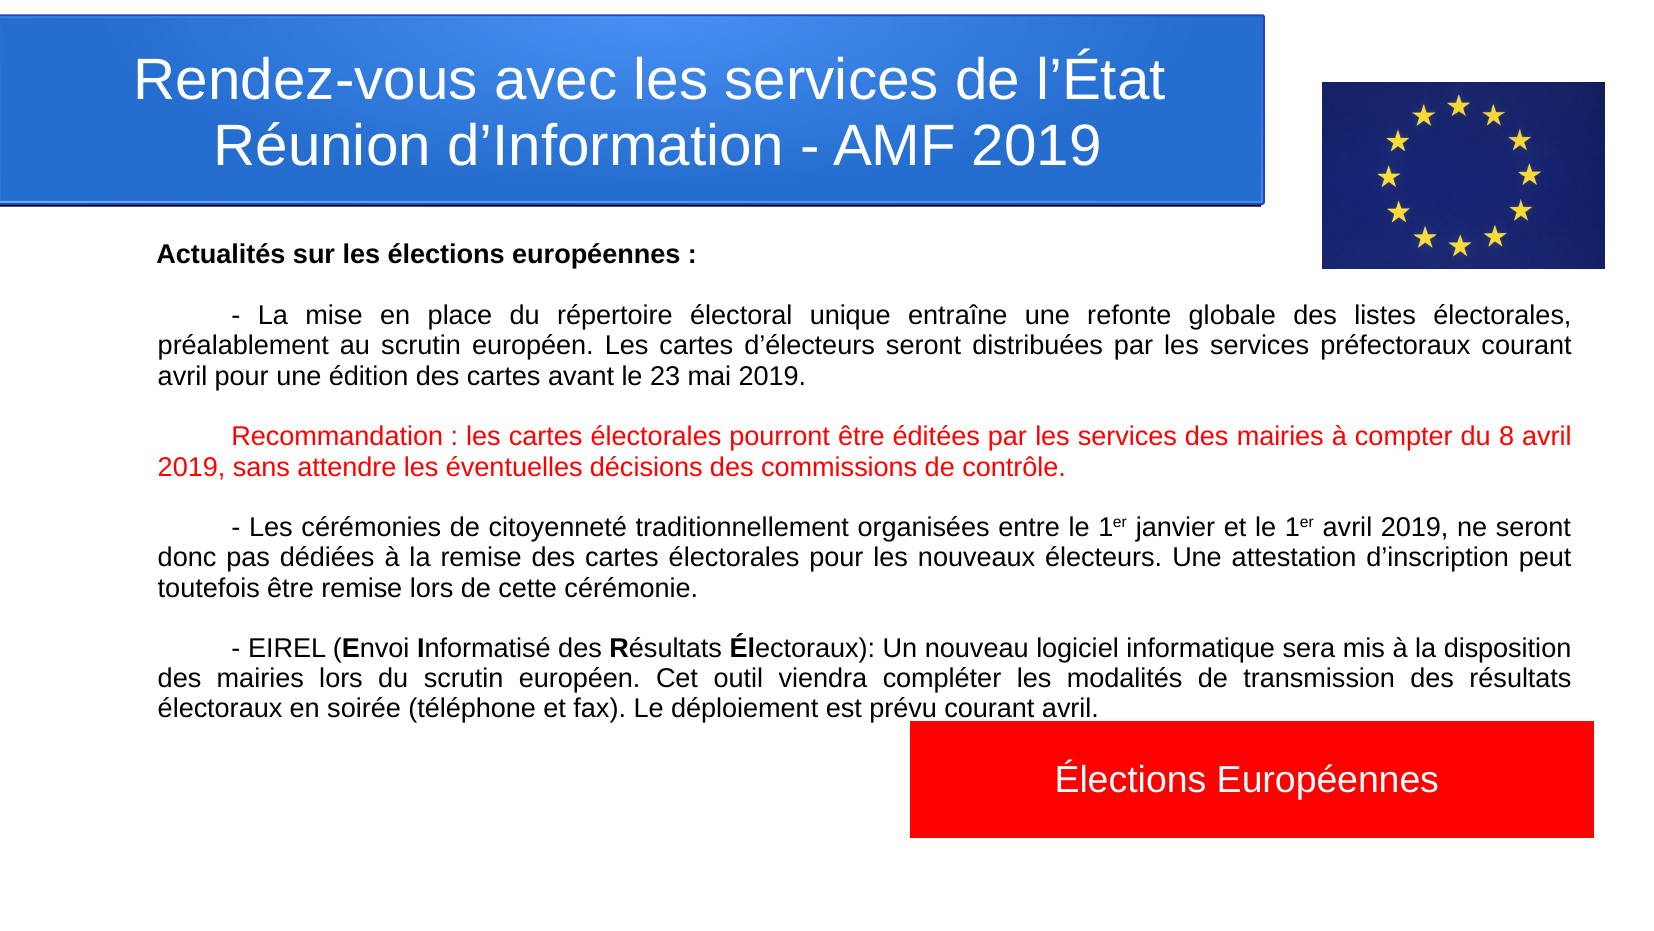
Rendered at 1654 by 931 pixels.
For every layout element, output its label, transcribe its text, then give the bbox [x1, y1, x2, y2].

text_box Élections Européennes [909, 720, 1595, 839]
subtitle Actualités sur les élections européennes : - La mise en place du répertoire électoral unique entraîne une refonte globale des listes électorales, préalablement au scrutin européen. Les cartes d’électeurs seront distribuées par les services préfectoraux courant avril pour une édition des cartes avant le 23 mai 2019. Recommandation : les cartes électorales pourront être éditées par les services des mairies à compter du 8 avril 2019, sans attendre les éventuelles décisions des commissions de contrôle. - Les cérémonies de citoyenneté traditionnellement organisées entre le 1er janvier et le 1er avril 2019, ne seront donc pas dédiées à la remise des cartes électorales pour les nouveaux électeurs. Une attestation d’inscription peut toutefois être remise lors de cette cérémonie. - EIREL (Envoi Informatisé des Résultats Électoraux): Un nouveau logiciel informatique sera mis à la disposition des mairies lors du scrutin européen. Cet outil viendra compléter les modalités de transmission des résultats électoraux en soirée (téléphone et fax). Le déploiement est prévu courant avril. [82, 220, 1571, 851]
picture [1322, 82, 1605, 269]
title Rendez-vous avec les services de l’État Réunion d’Information - AMF 2019 [82, 35, 1235, 189]
